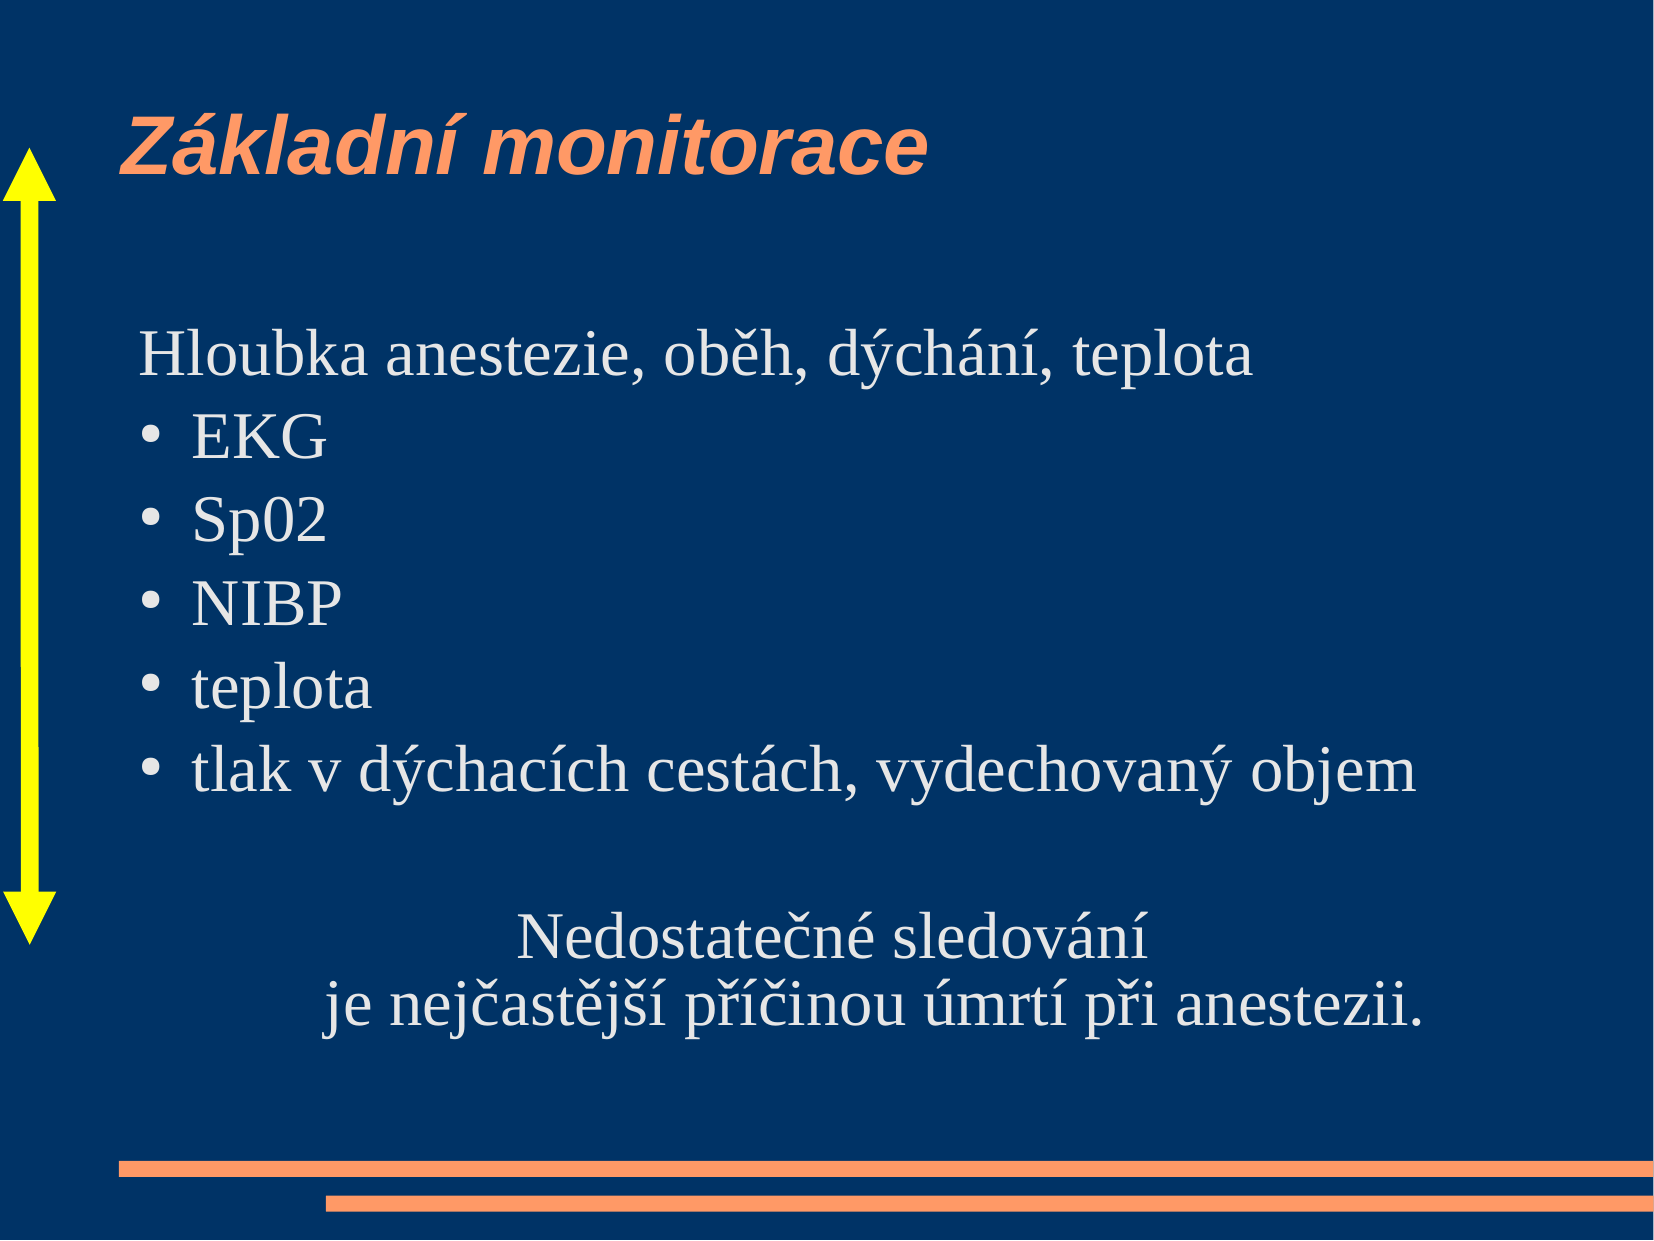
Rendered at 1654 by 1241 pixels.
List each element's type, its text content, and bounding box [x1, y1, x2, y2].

list Hloubka anestezie, oběh, dýchání, teplota EKG Sp02 NIBP teplota tlak v dýchacích cestách, vydechovaný objem Nedostatečné sledování je nejčastější příčinou úmrtí při anestezii. [121, 322, 1561, 1133]
title Základní monitorace [121, 46, 1534, 254]
